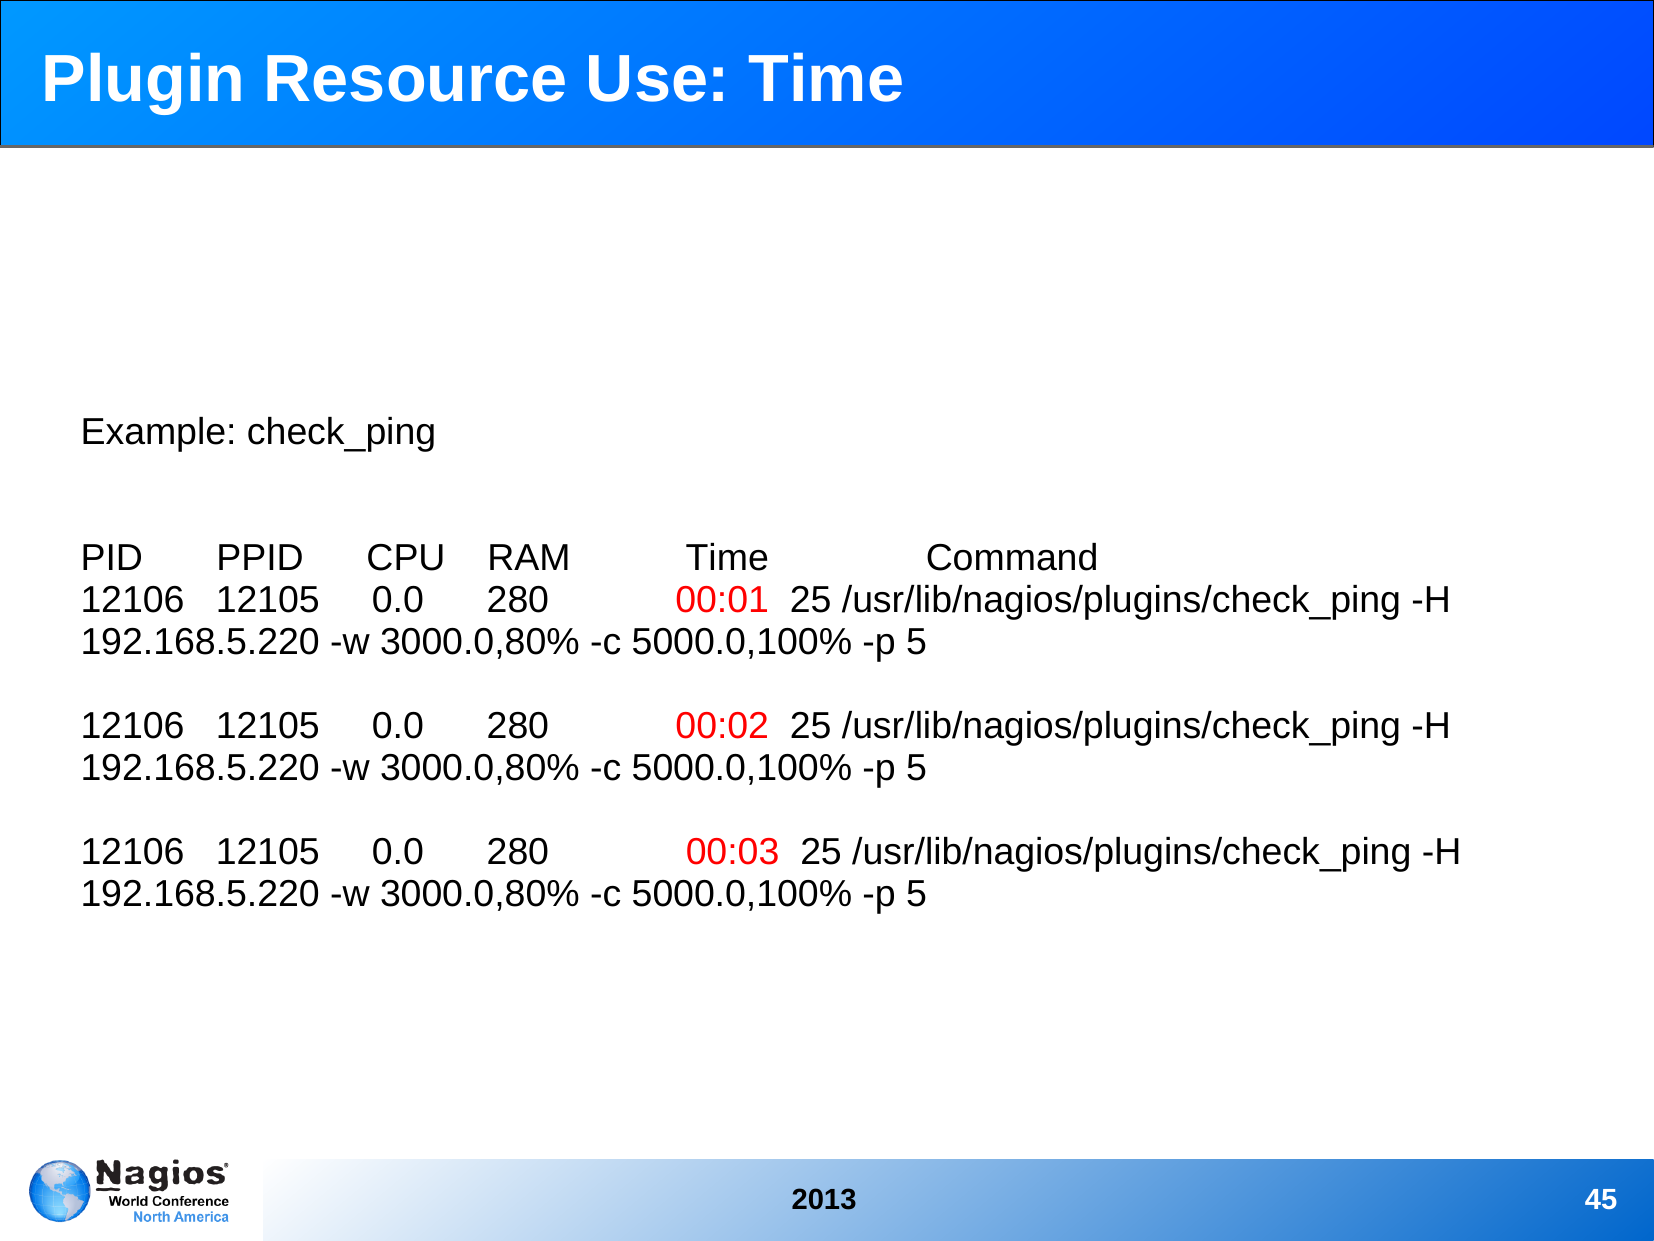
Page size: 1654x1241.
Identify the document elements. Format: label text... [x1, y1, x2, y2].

subtitle Example: check_ping PID PPID CPU RAM Time Command 12106 12105 0.0 280 00:01 25 /usr/lib/nagios/plugins/check_ping -H 192.168.5.220 -w 3000.0,80% -c 5000.0,100% -p 5 12106 12105 0.0 280 00:02 25 /usr/lib/nagios/plugins/check_ping -H 192.168.5.220 -w 3000.0,80% -c 5000.0,100% -p 5 12106 12105 0.0 280 00:03 25 /usr/lib/nagios/plugins/check_ping -H 192.168.5.220 -w 3000.0,80% -c 5000.0,100% -p 5 [80, 260, 1569, 1065]
title Plugin Resource Use: Time [41, 29, 1638, 127]
picture [29, 1159, 229, 1235]
